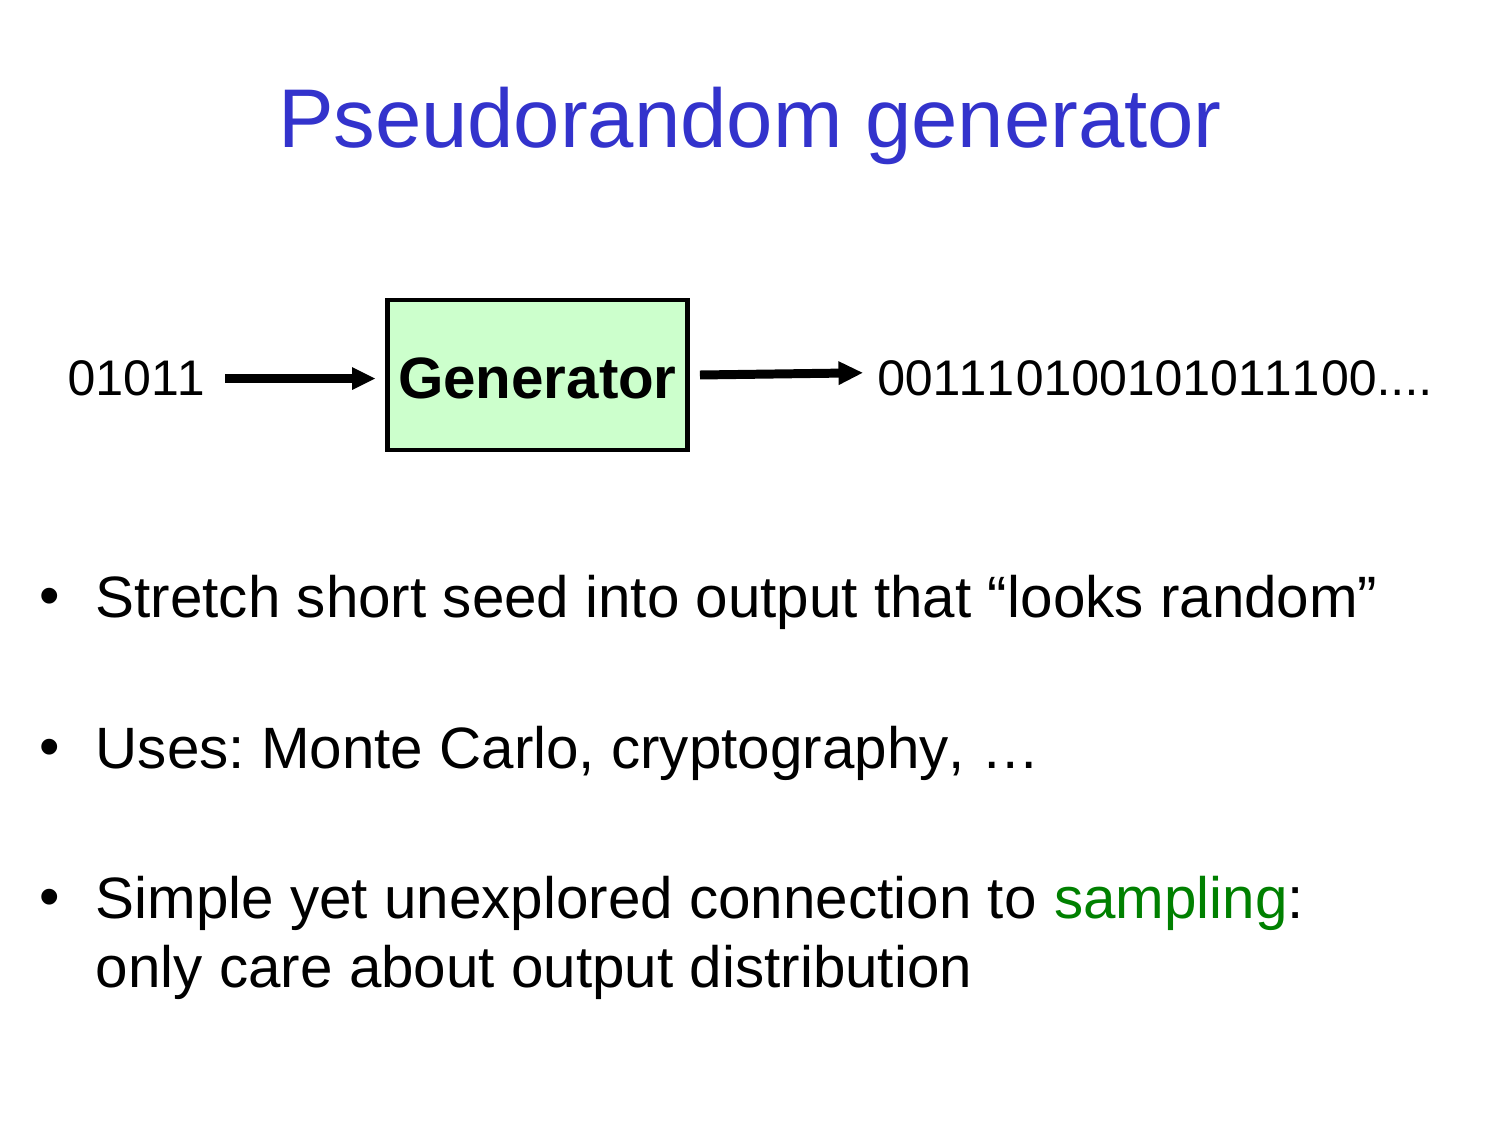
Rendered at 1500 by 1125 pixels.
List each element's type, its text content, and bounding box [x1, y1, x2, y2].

text_box 001110100101011100.... [862, 337, 1463, 413]
list Stretch short seed into output that “looks random” Uses: Monte Carlo, cryptography, … Simple yet unexplored connection to sampling: only care about output distribution [24, 213, 1500, 1125]
title Pseudorandom generator [0, 24, 1500, 213]
text_box Generator [387, 299, 688, 451]
text_box 01011 [52, 337, 278, 413]
